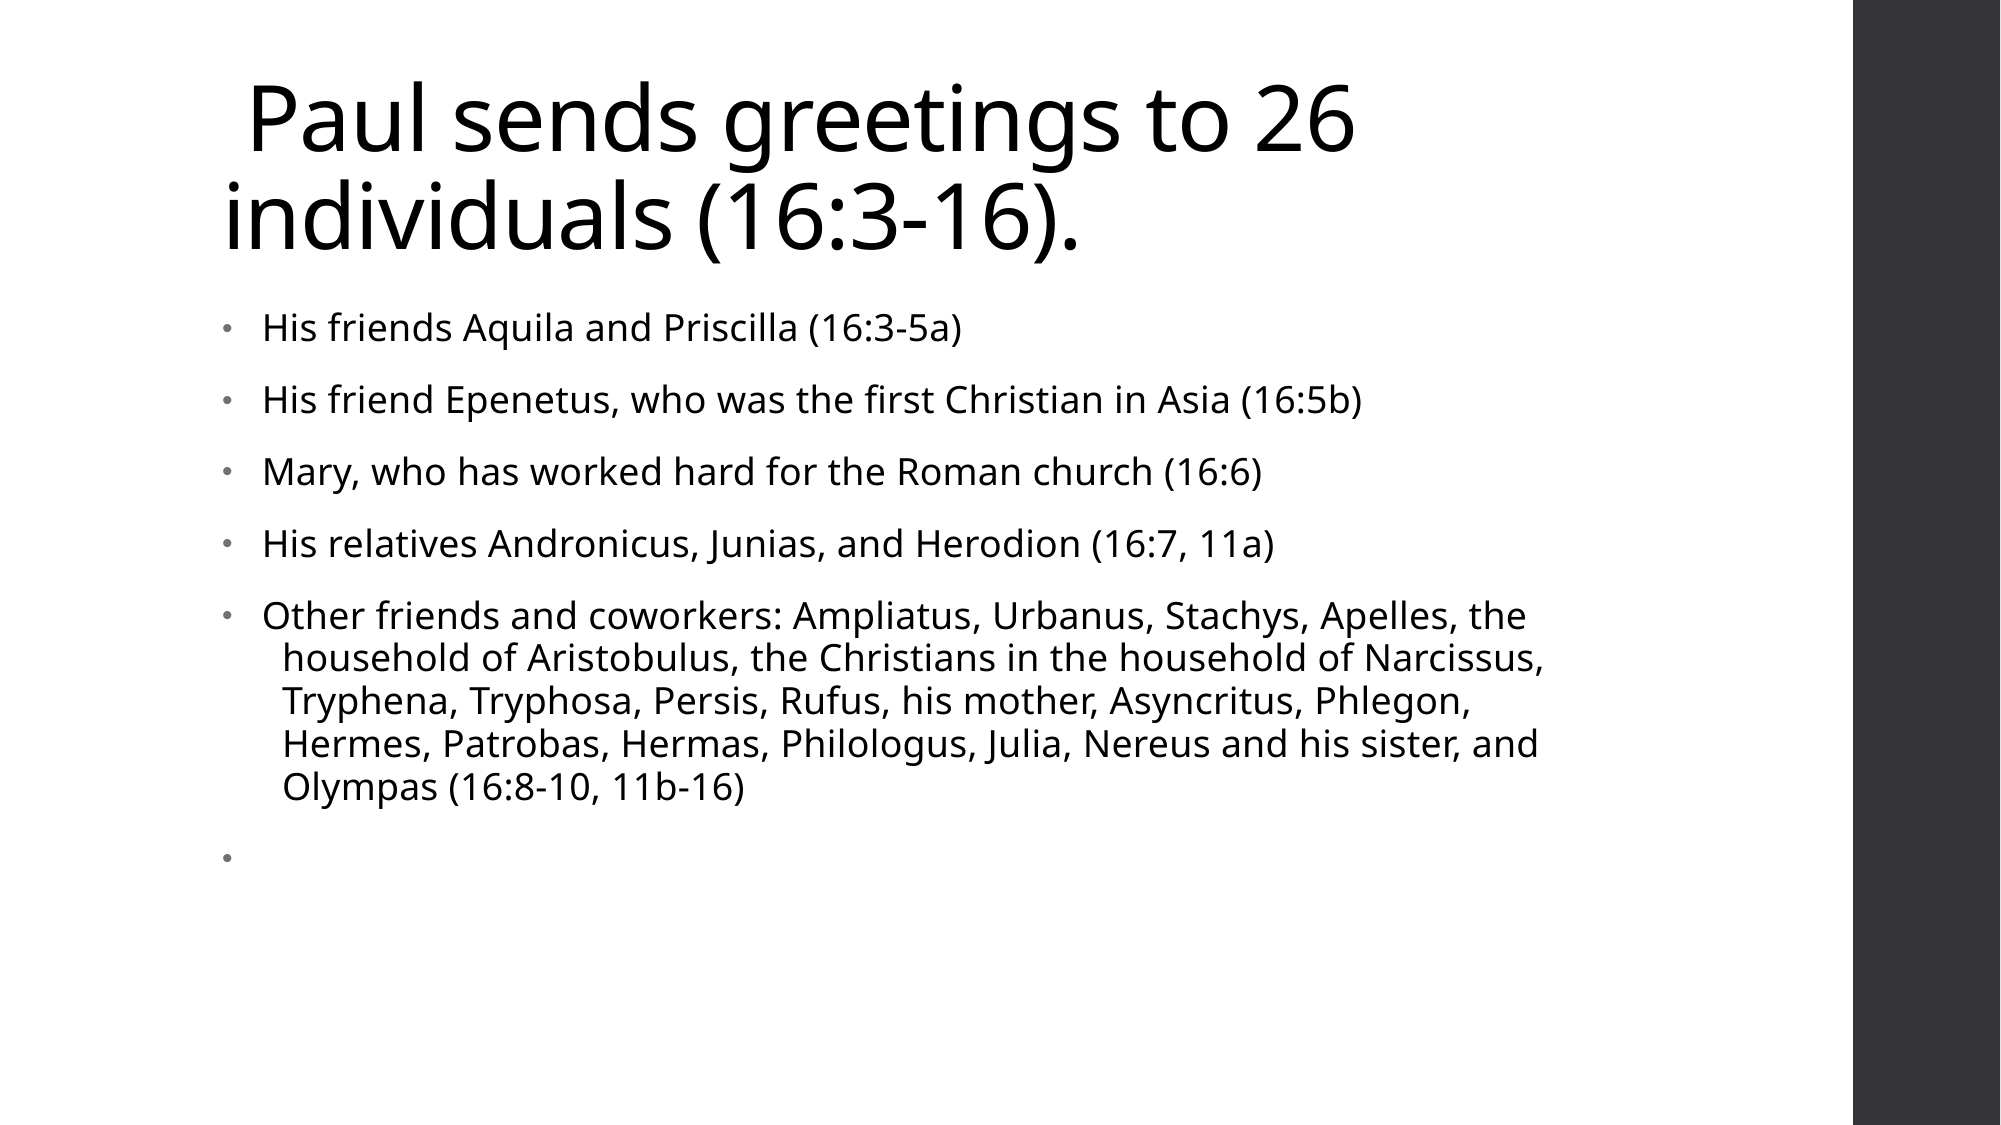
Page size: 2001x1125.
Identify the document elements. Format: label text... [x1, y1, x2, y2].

list His friends Aquila and Priscilla (16:3-5a) His friend Epenetus, who was the first Christian in Asia (16:5b) Mary, who has worked hard for the Roman church (16:6) His relatives Andronicus, Junias, and Herodion (16:7, 11a) Other friends and coworkers: Ampliatus, Urbanus, Stachys, Apelles, the household of Aristobulus, the Christians in the household of Narcissus, Tryphena, Tryphosa, Persis, Rufus, his mother, Asyncritus, Phlegon, Hermes, Patrobas, Hermas, Philologus, Julia, Nereus and his sister, and Olympas (16:8-10, 11b-16) [206, 299, 1617, 1014]
title Paul sends greetings to 26 individuals (16:3-16). [206, 60, 1797, 278]
